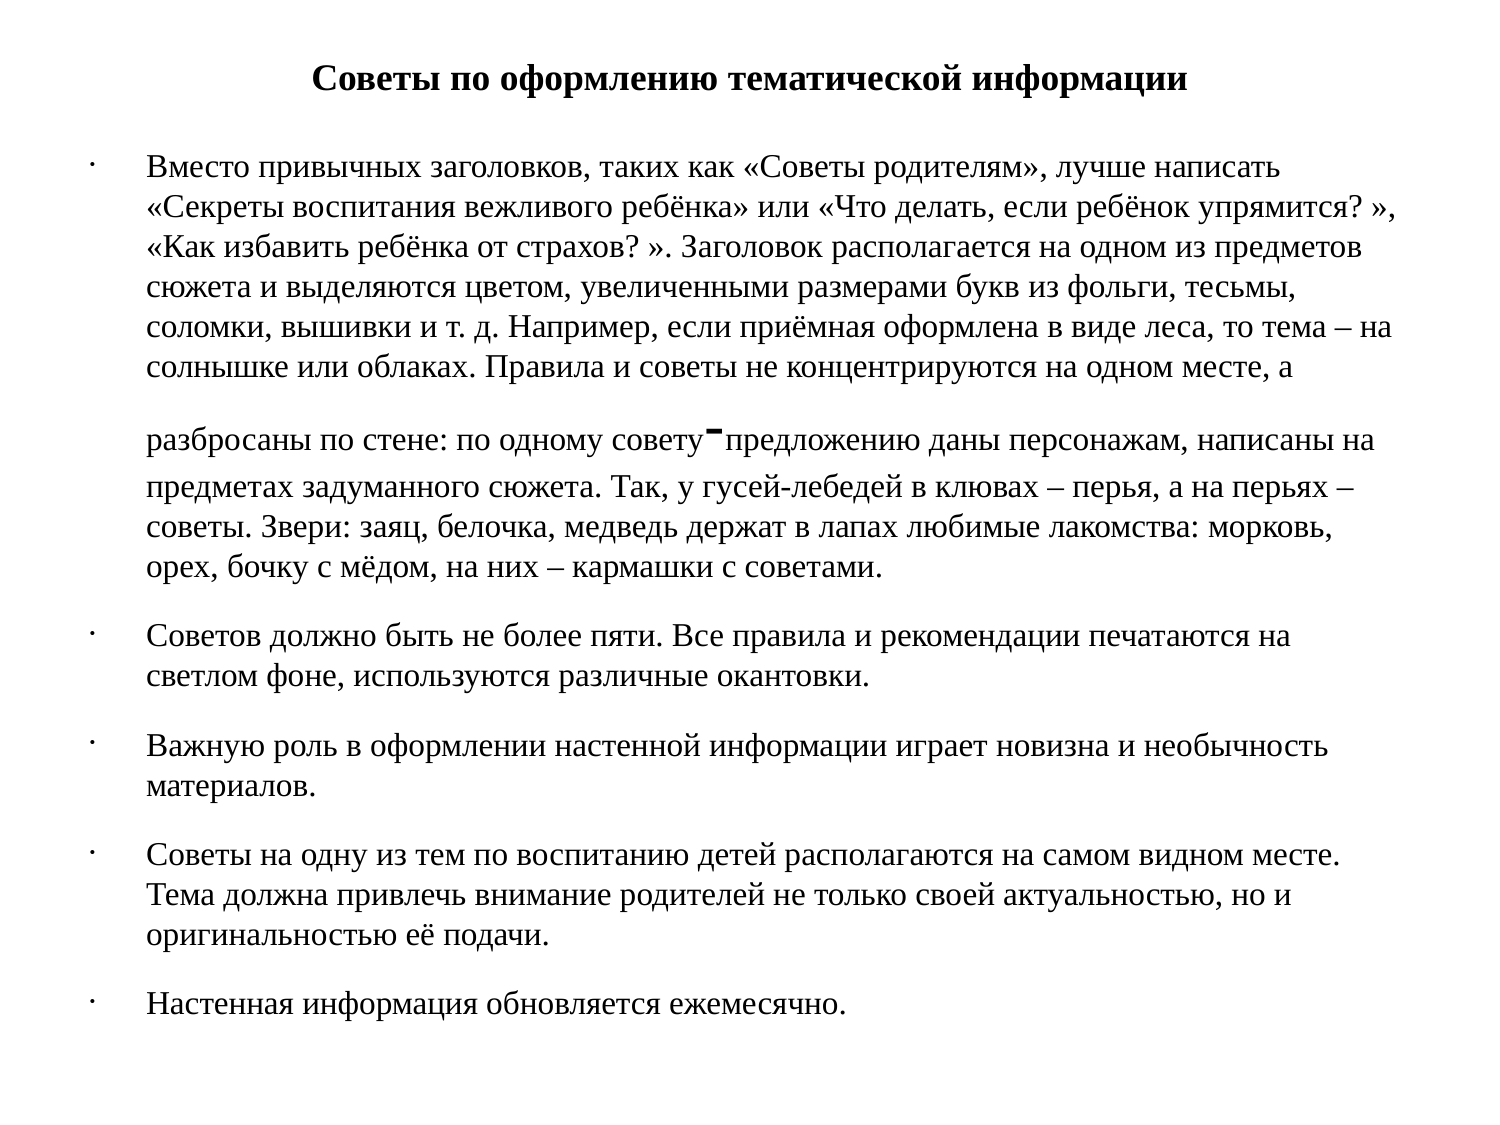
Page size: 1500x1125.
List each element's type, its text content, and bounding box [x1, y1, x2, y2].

list Вместо привычных заголовков, таких как «Советы родителям», лучше написать «Секреты воспитания вежливого ребёнка» или «Что делать, если ребёнок упрямится? », «Как избавить ребёнка от страхов? ». Заголовок располагается на одном из предметов сюжета и выделяются цветом, увеличенными размерами букв из фольги, тесьмы, соломки, вышивки и т. д. Например, если приёмная оформлена в виде леса, то тема – на солнышке или облаках. Правила и советы не концентрируются на одном месте, а разбросаны по стене: по одному совету-предложению даны персонажам, написаны на предметах задуманного сюжета. Так, у гусей-лебедей в клювах – перья, а на перьях – советы. Звери: заяц, белочка, медведь держат в лапах любимые лакомства: морковь, орех, бочку с мёдом, на них – кармашки с советами. Советов должно быть не более пяти. Все правила и рекомендации печатаются на светлом фоне, используются различные окантовки. Важную роль в оформлении настенной информации играет новизна и необычность материалов. Советы на одну из тем по воспитанию детей располагаются на самом видном месте. Тема должна привлечь внимание родителей не только своей актуальностью, но и оригинальностью её подачи. Настенная информация обновляется ежемесячно. [75, 137, 1425, 1005]
title Советы по оформлению тематической информации [75, 45, 1425, 137]
